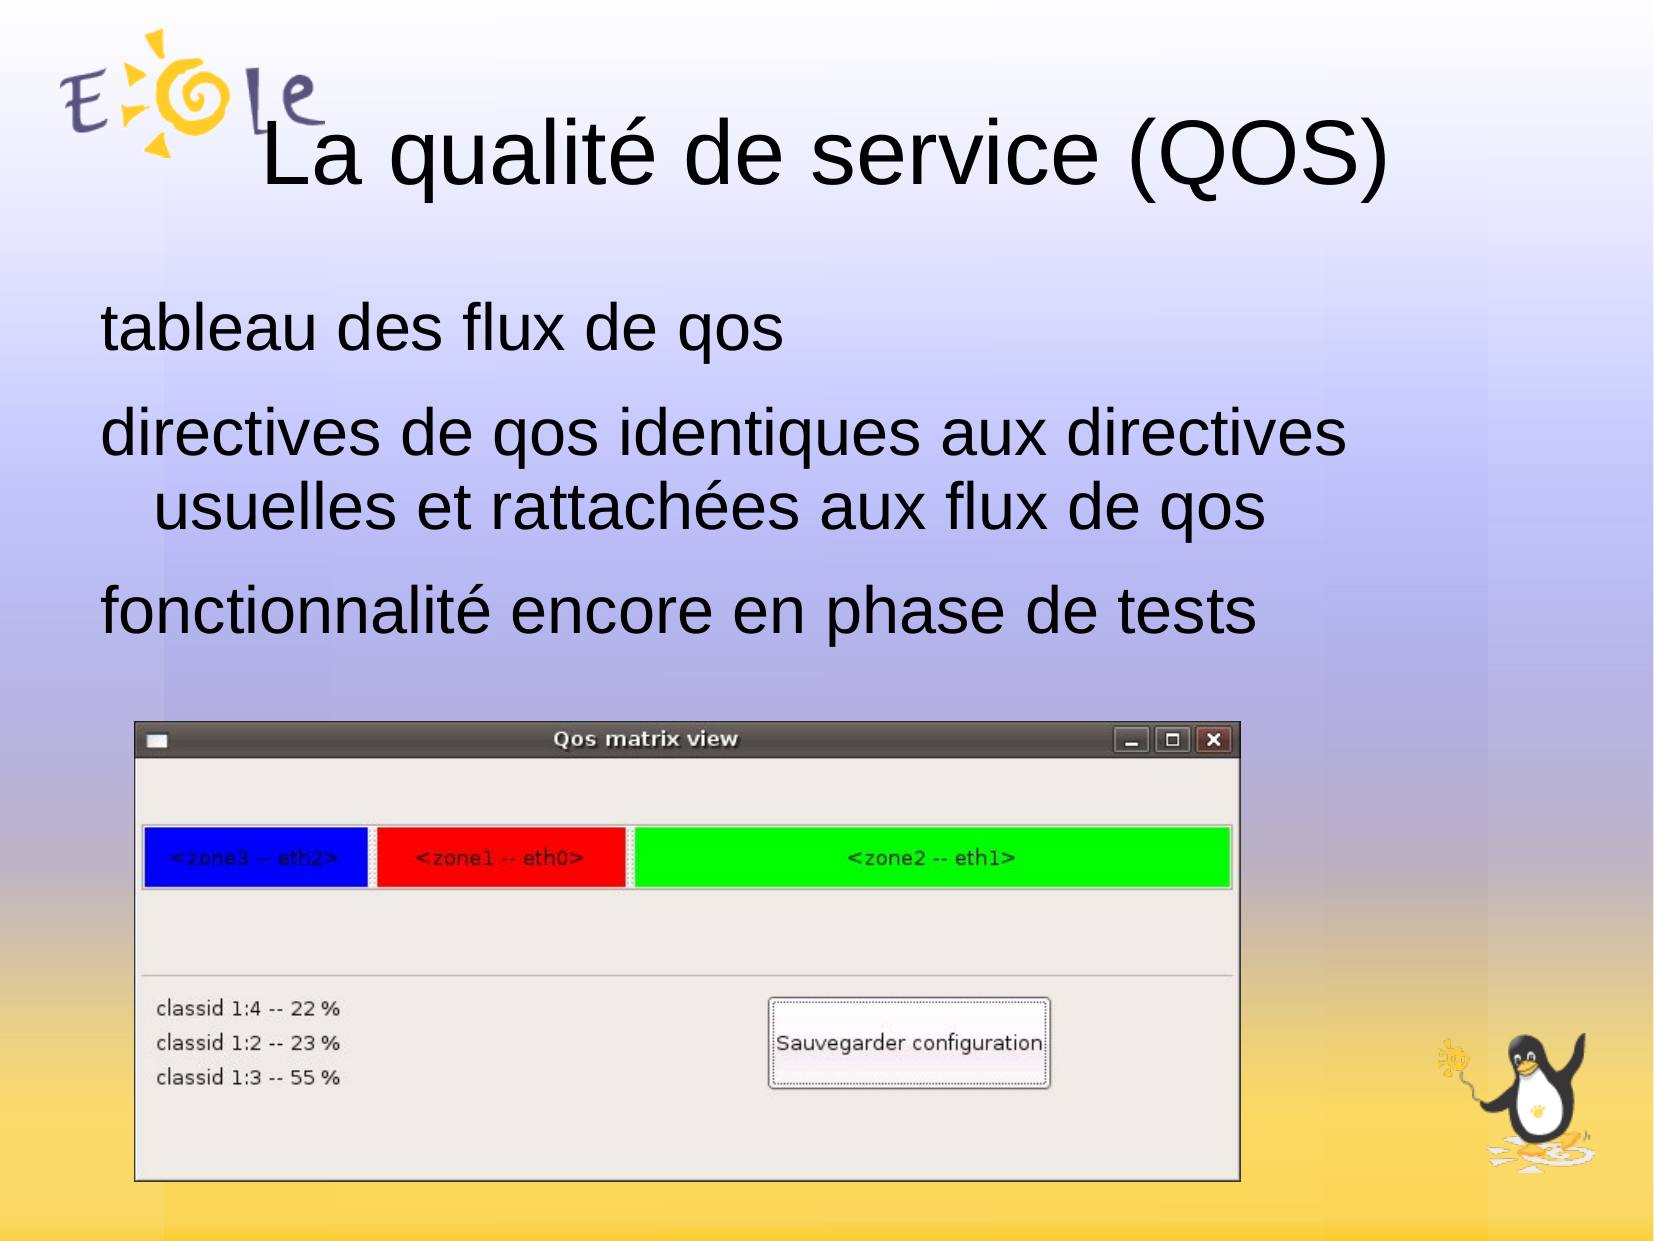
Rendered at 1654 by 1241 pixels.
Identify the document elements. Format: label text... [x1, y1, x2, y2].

list tableau des flux de qos directives de qos identiques aux directives usuelles et rattachées aux flux de qos fonctionnalité encore en phase de tests [82, 290, 1571, 1094]
title La qualité de service (QOS) [82, 56, 1571, 250]
picture [0, 0, 1654, 1241]
